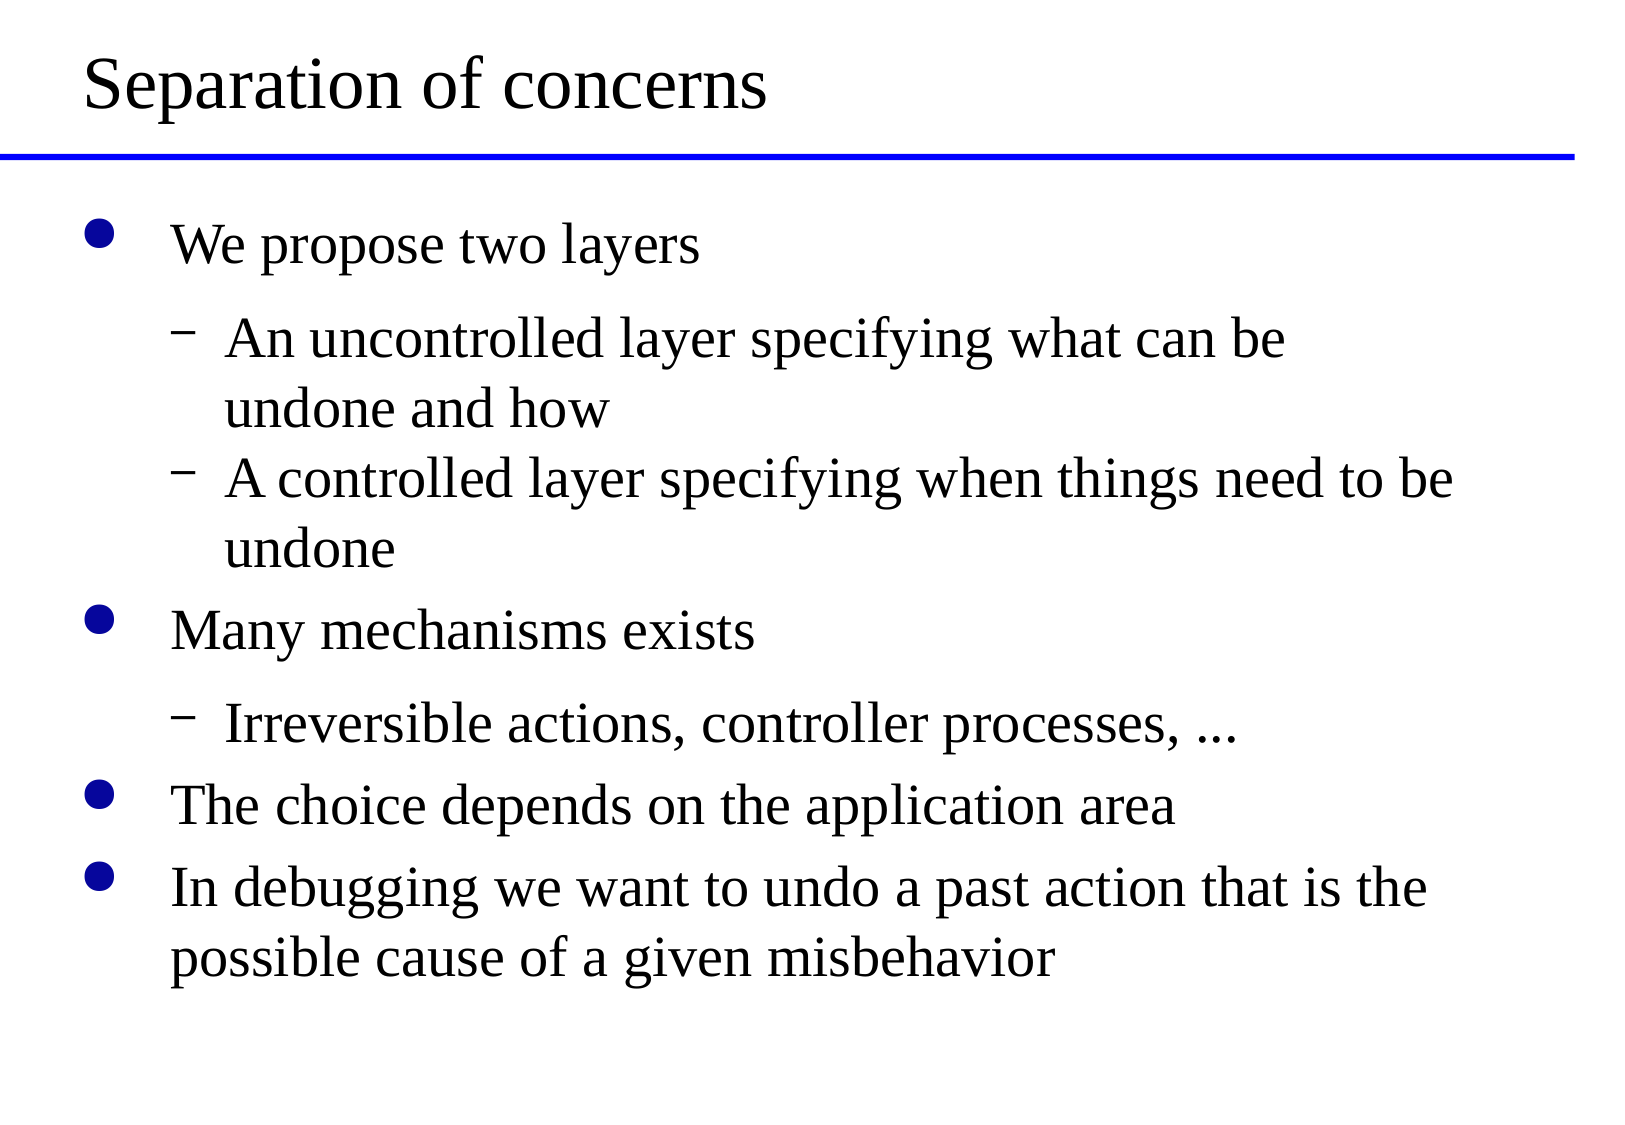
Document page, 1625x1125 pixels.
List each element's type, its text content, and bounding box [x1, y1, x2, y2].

title Separation of concerns [67, 27, 1544, 131]
list We propose two layers An uncontrolled layer specifying what can be undone and how A controlled layer specifying when things need to be undone Many mechanisms exists Irreversible actions, controller processes, ... The choice depends on the application area In debugging we want to undo a past action that is the possible cause of a given misbehavior [67, 198, 1478, 1061]
